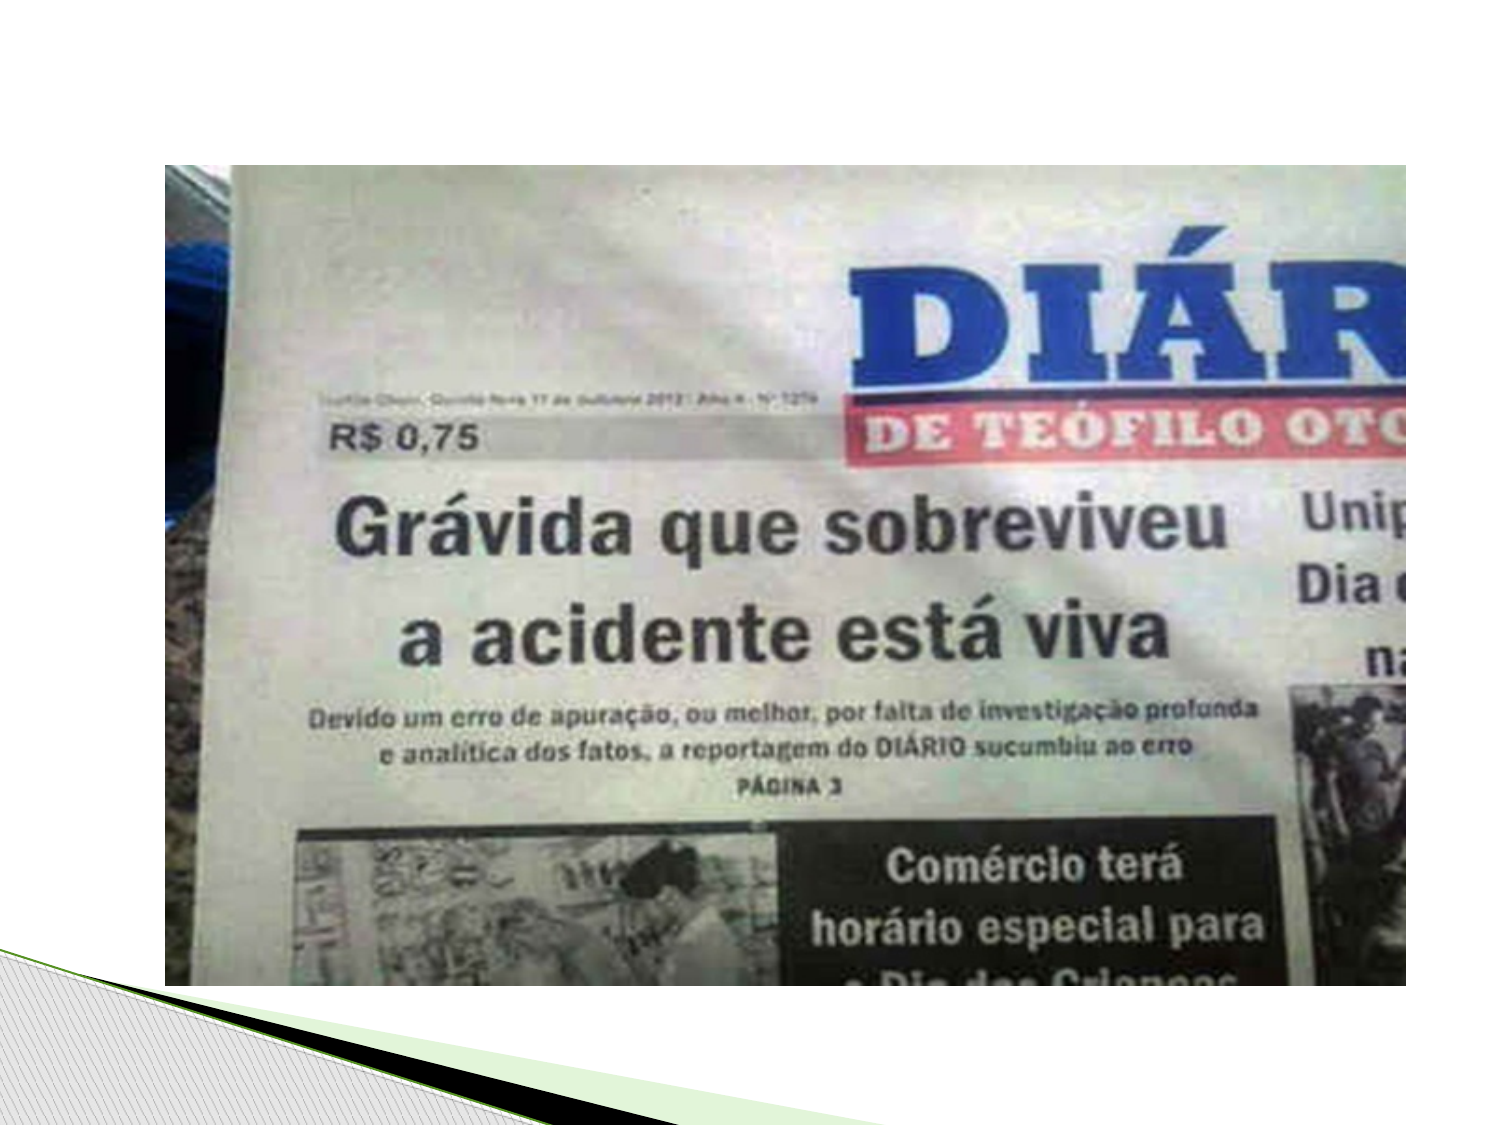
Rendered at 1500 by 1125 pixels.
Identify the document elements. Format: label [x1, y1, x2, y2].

picture [165, 165, 1406, 986]
